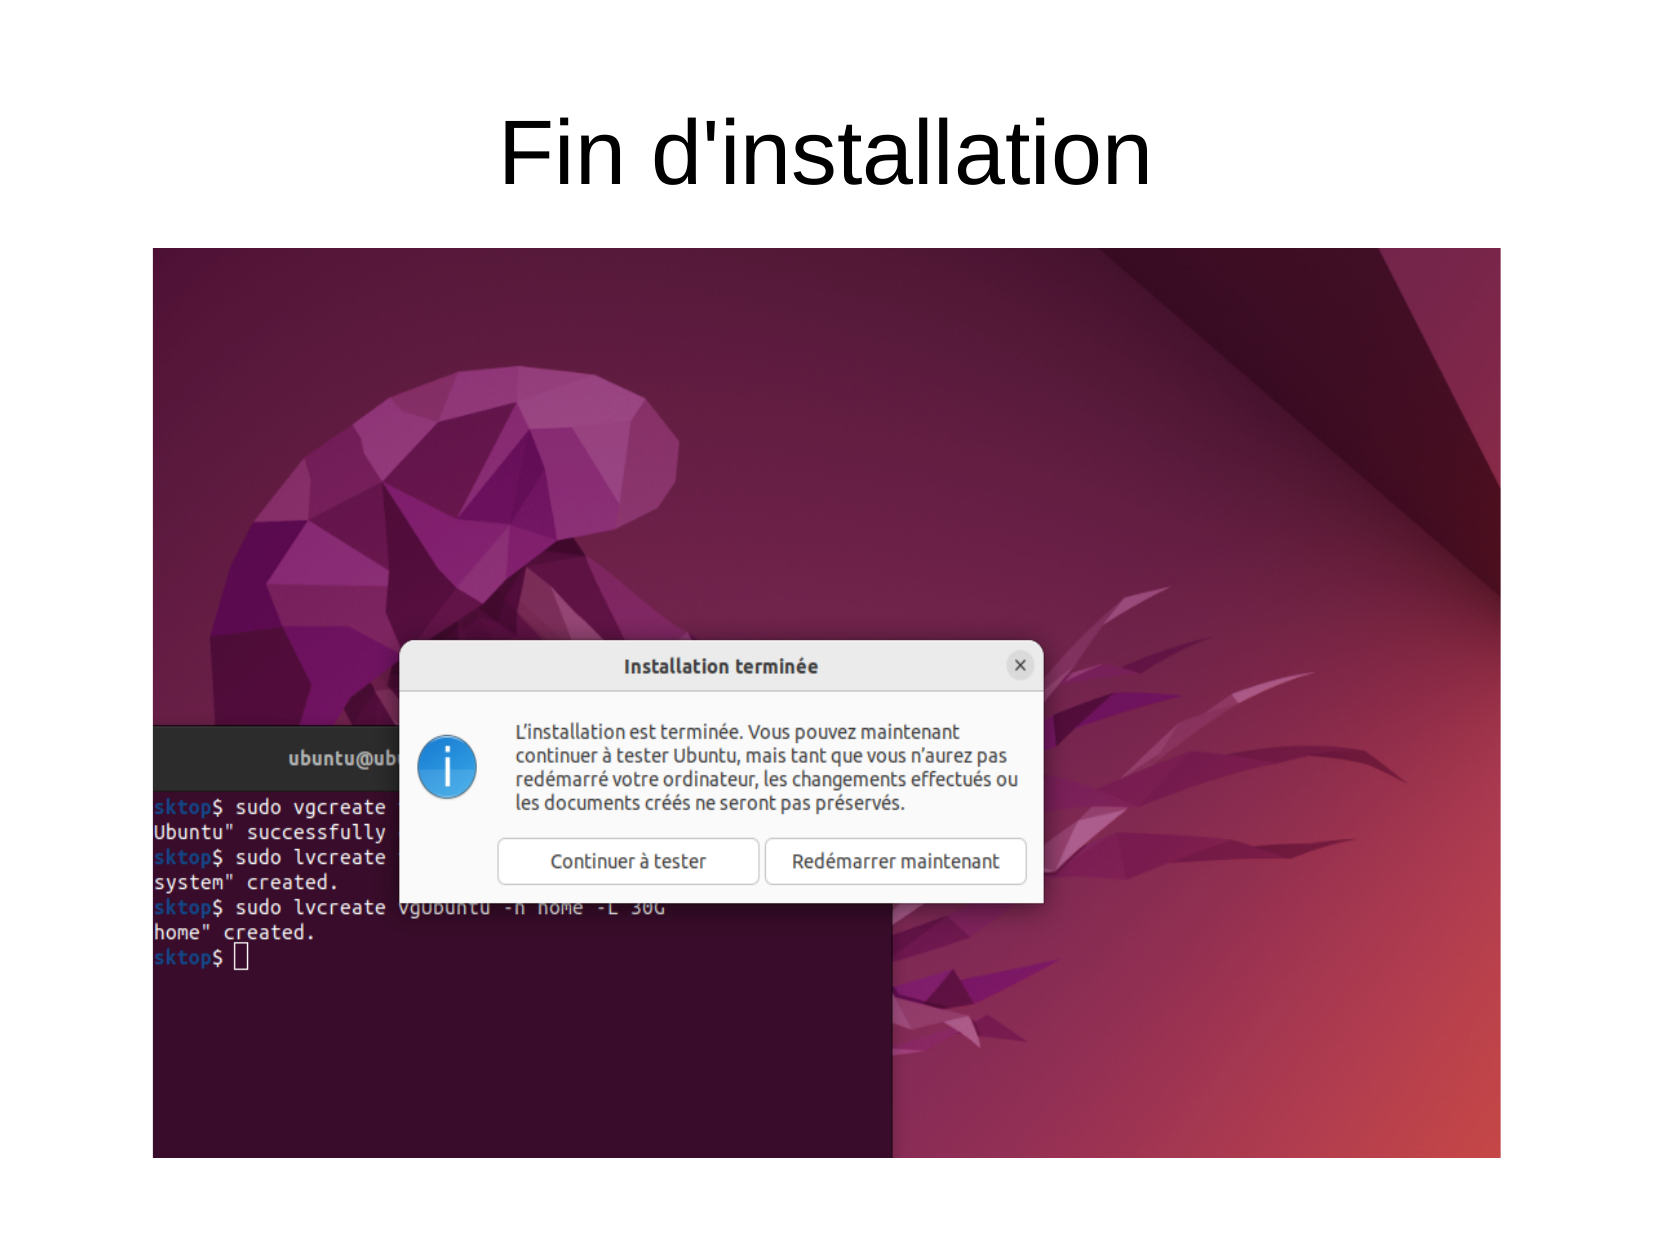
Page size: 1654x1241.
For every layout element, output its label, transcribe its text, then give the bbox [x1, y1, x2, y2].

title Fin d'installation [82, 49, 1571, 257]
picture [152, 248, 1501, 1158]
